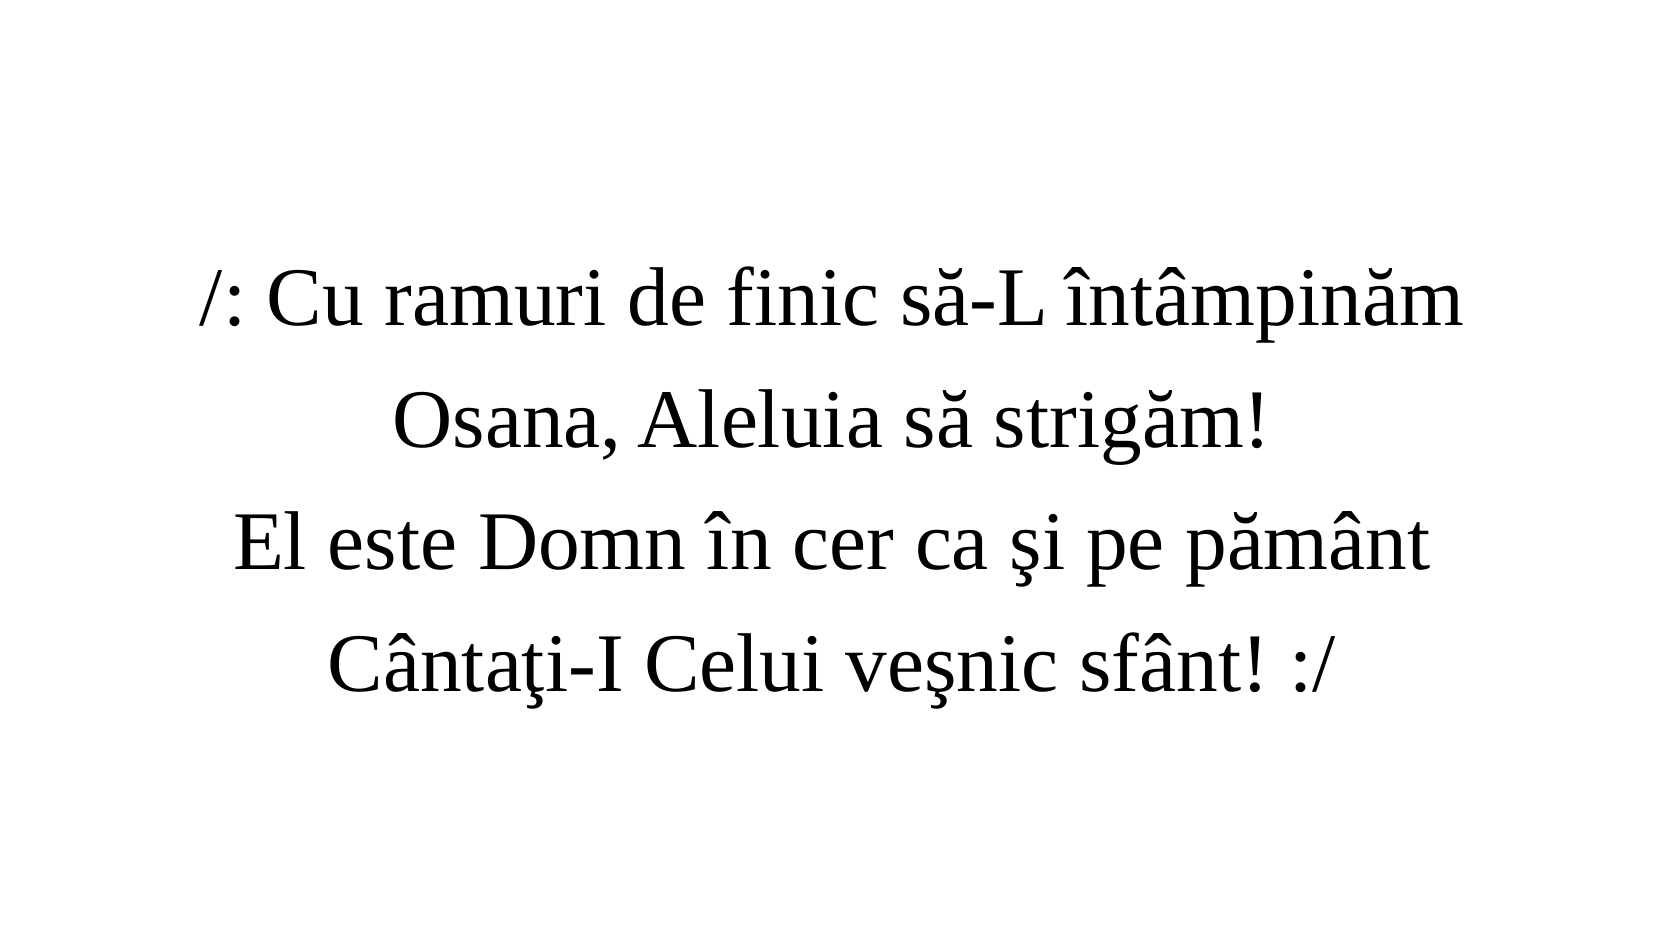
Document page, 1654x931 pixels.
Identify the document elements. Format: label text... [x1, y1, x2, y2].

subtitle /: Cu ramuri de finic să-L întâmpinăm Osana, Aleluia să strigăm! El este Domn în cer ca şi pe pământ Cântaţi-I Celui veşnic sfânt! :/ [94, 238, 1571, 712]
